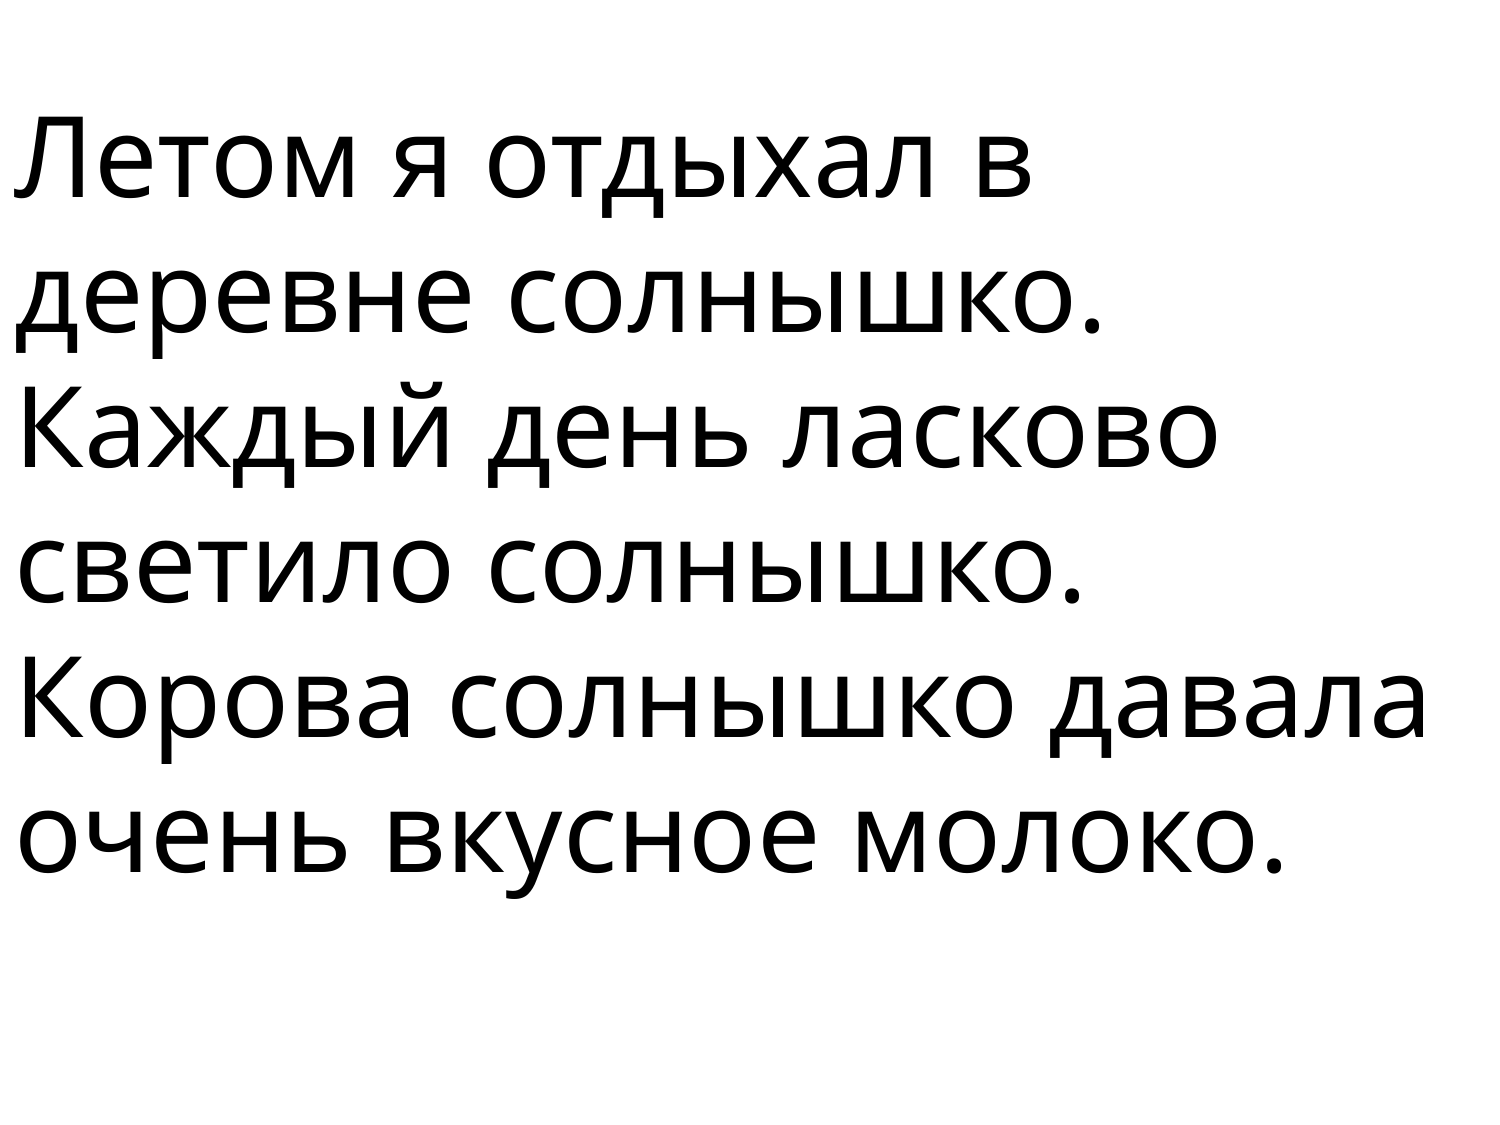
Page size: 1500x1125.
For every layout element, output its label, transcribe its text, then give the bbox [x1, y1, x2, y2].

text_box Летом я отдыхал в деревне солнышко. Каждый день ласково светило солнышко. Корова солнышко давала очень вкусное молоко. [0, 78, 1483, 903]
